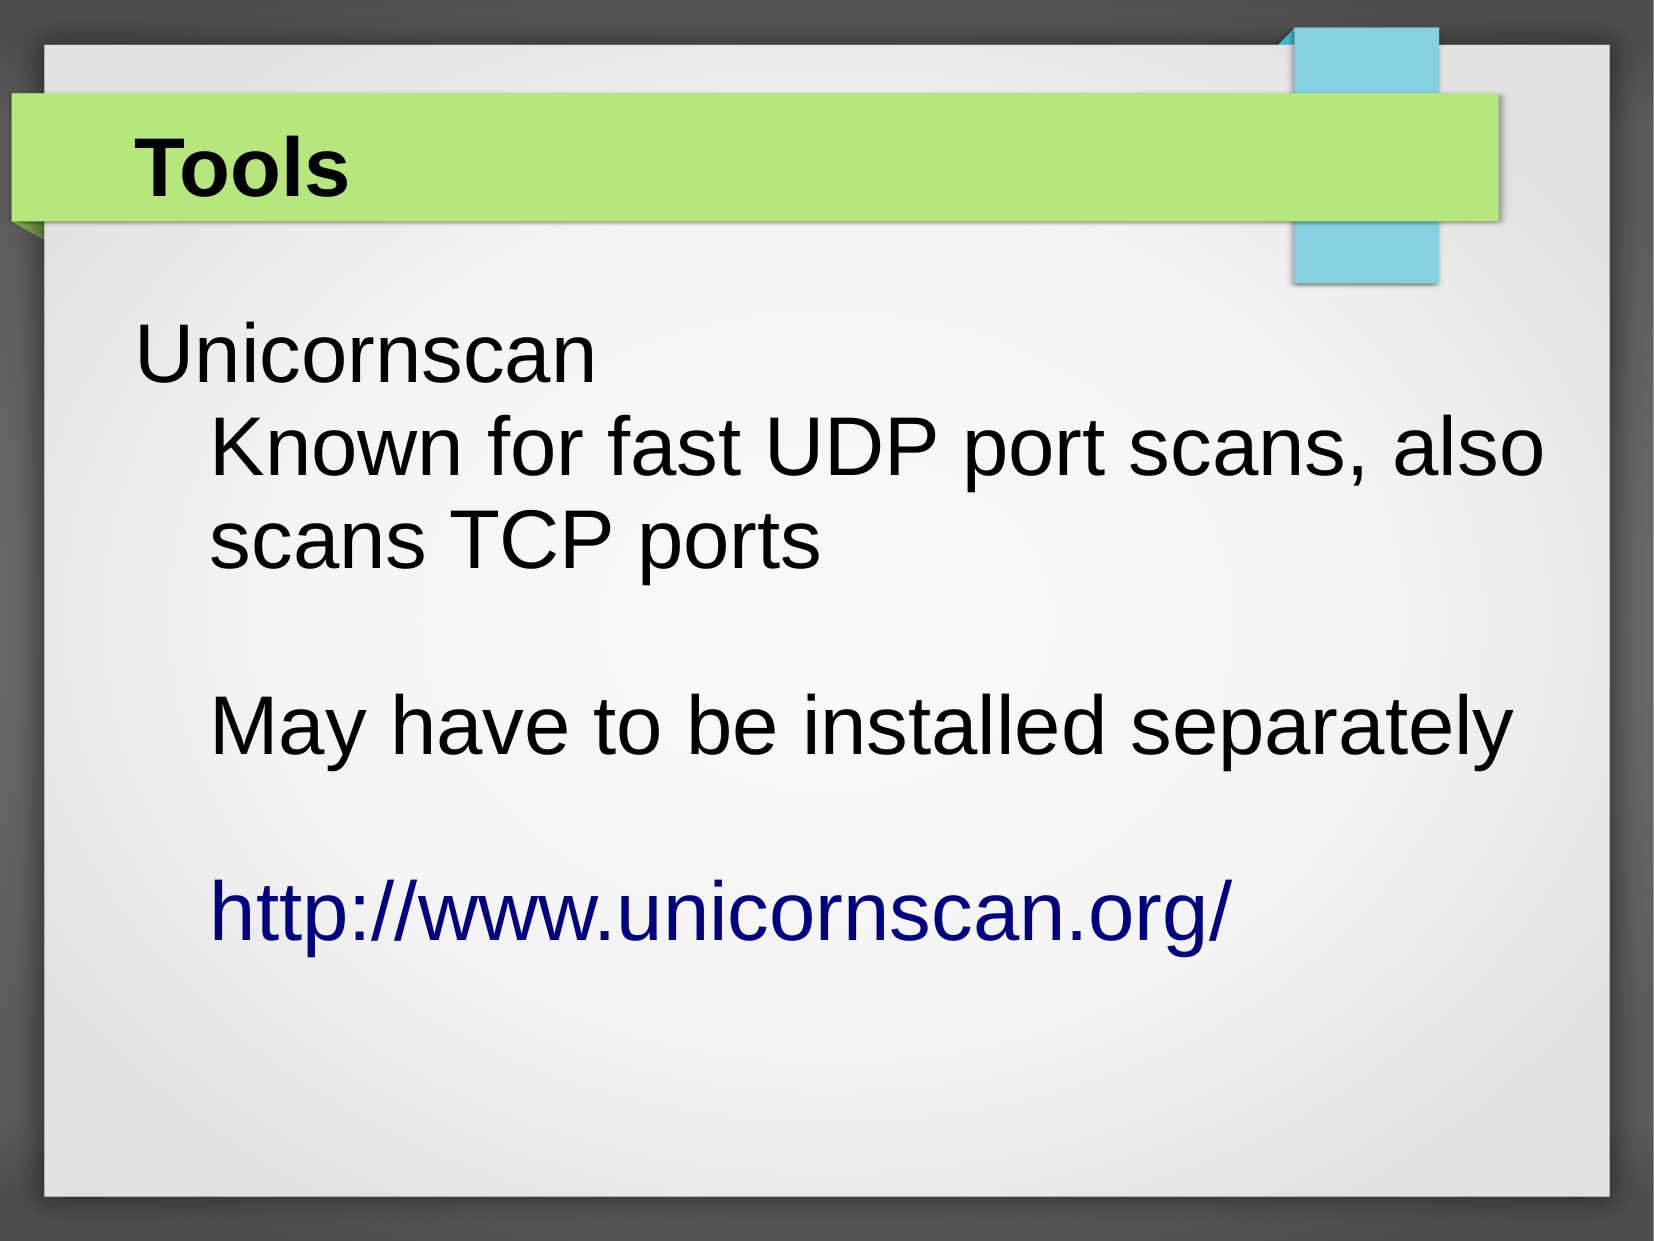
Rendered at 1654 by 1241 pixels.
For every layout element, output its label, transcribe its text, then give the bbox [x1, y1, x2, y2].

text_box Tools Unicornscan Known for fast UDP port scans, also scans TCP ports May have to be installed separately http://www.unicornscan.org/ [120, 114, 1585, 967]
picture [0, 0, 1654, 1241]
